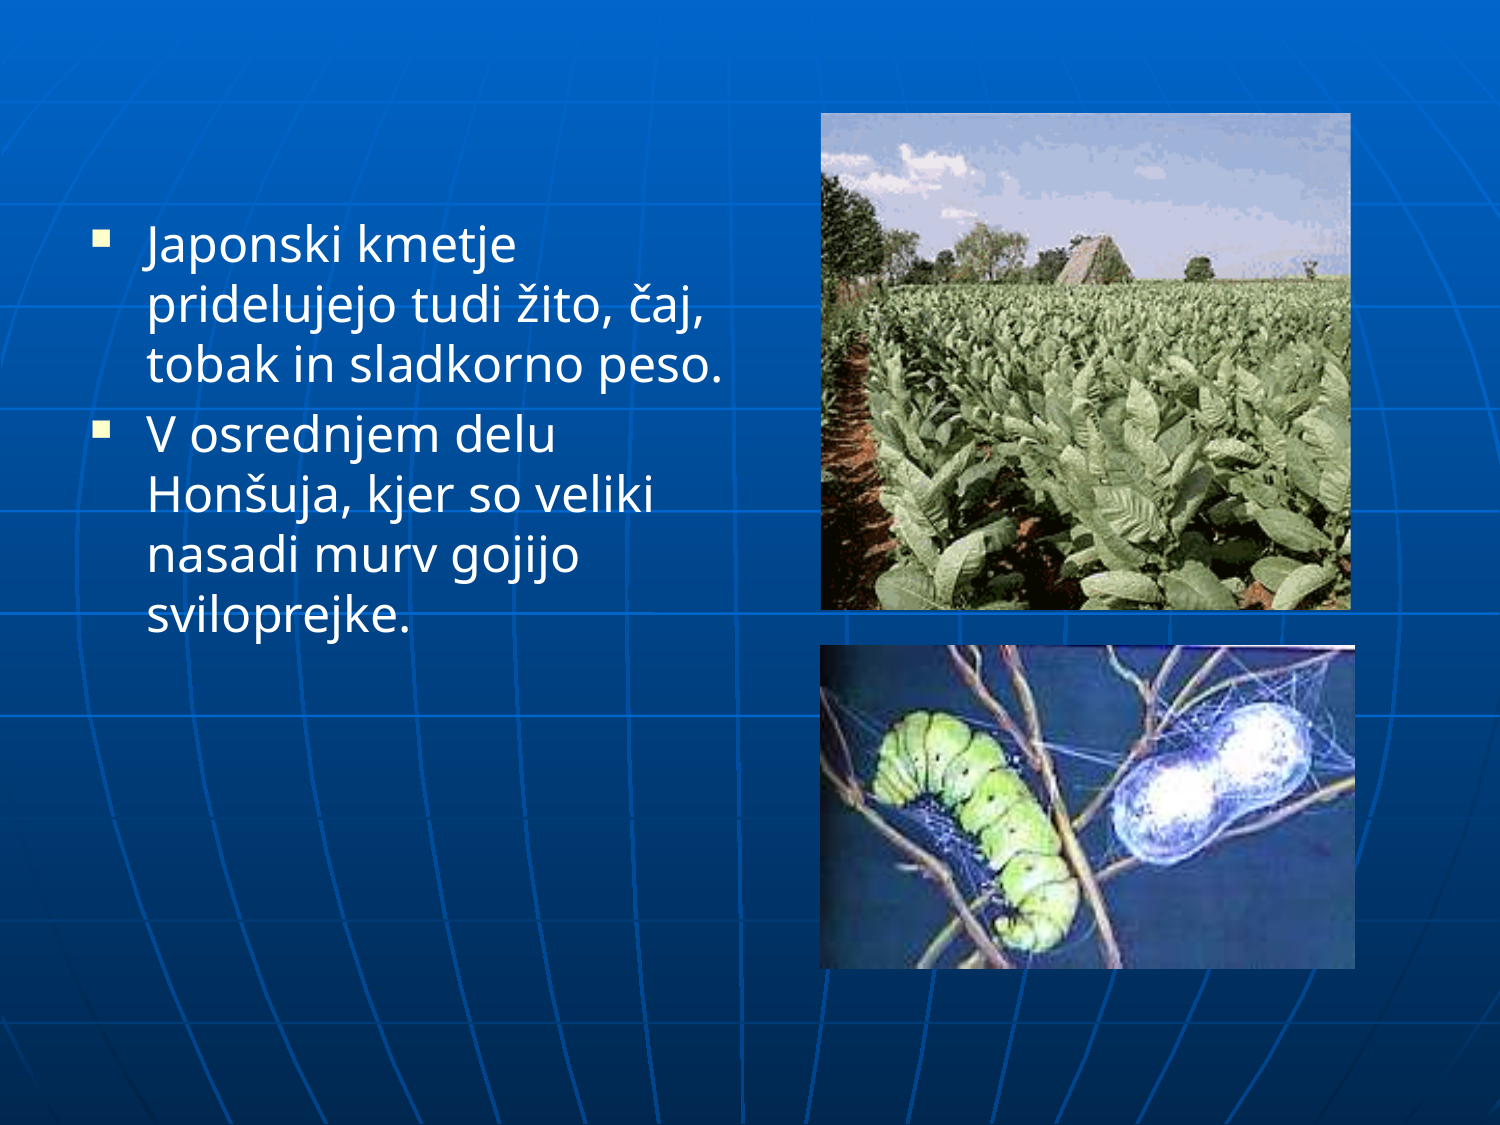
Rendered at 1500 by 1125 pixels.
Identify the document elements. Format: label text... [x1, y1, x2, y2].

picture [820, 113, 1351, 610]
picture [820, 645, 1355, 969]
list Japonski kmetje pridelujejo tudi žito, čaj, tobak in sladkorno peso. V osrednjem delu Honšuja, kjer so veliki nasadi murv gojijo sviloprejke. [75, 125, 762, 1006]
